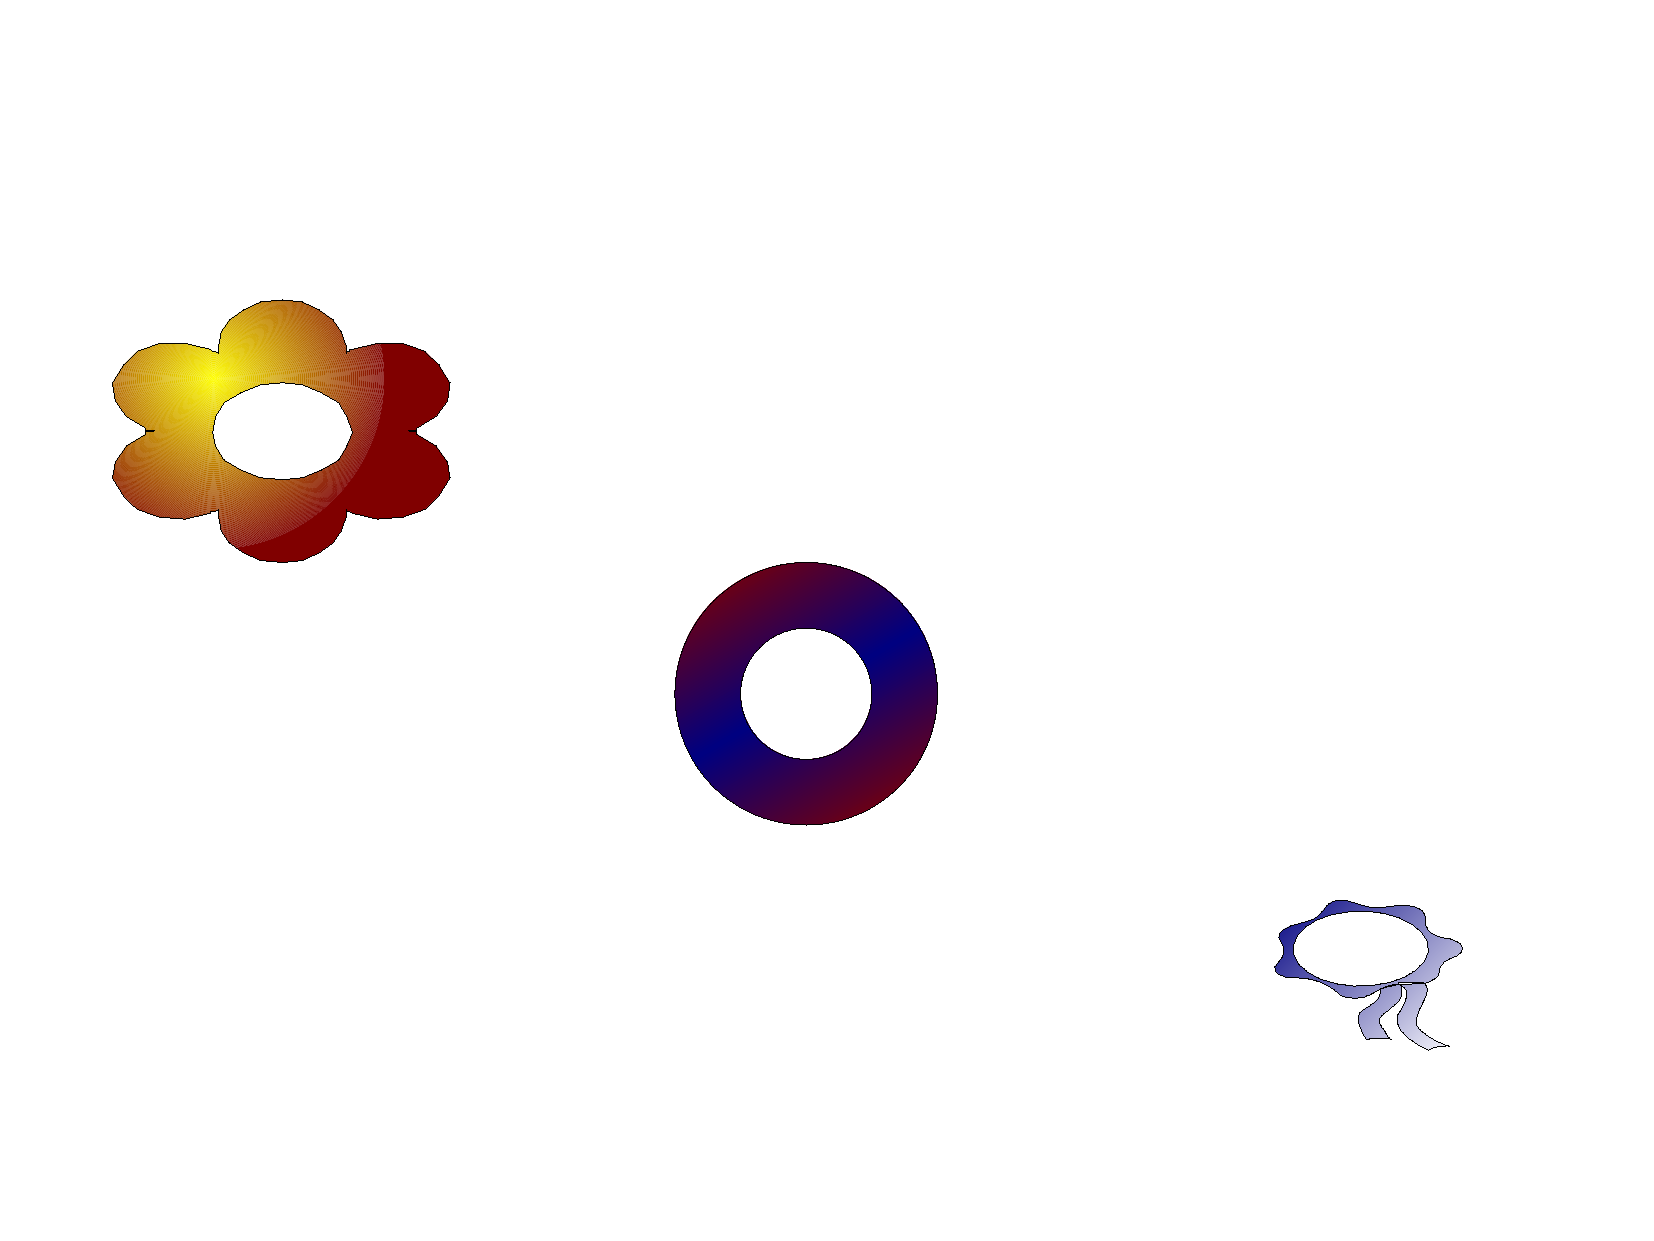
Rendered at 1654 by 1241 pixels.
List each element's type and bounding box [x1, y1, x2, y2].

text_box [1274, 900, 1463, 1051]
text_box [112, 299, 451, 563]
text_box [674, 562, 938, 826]
